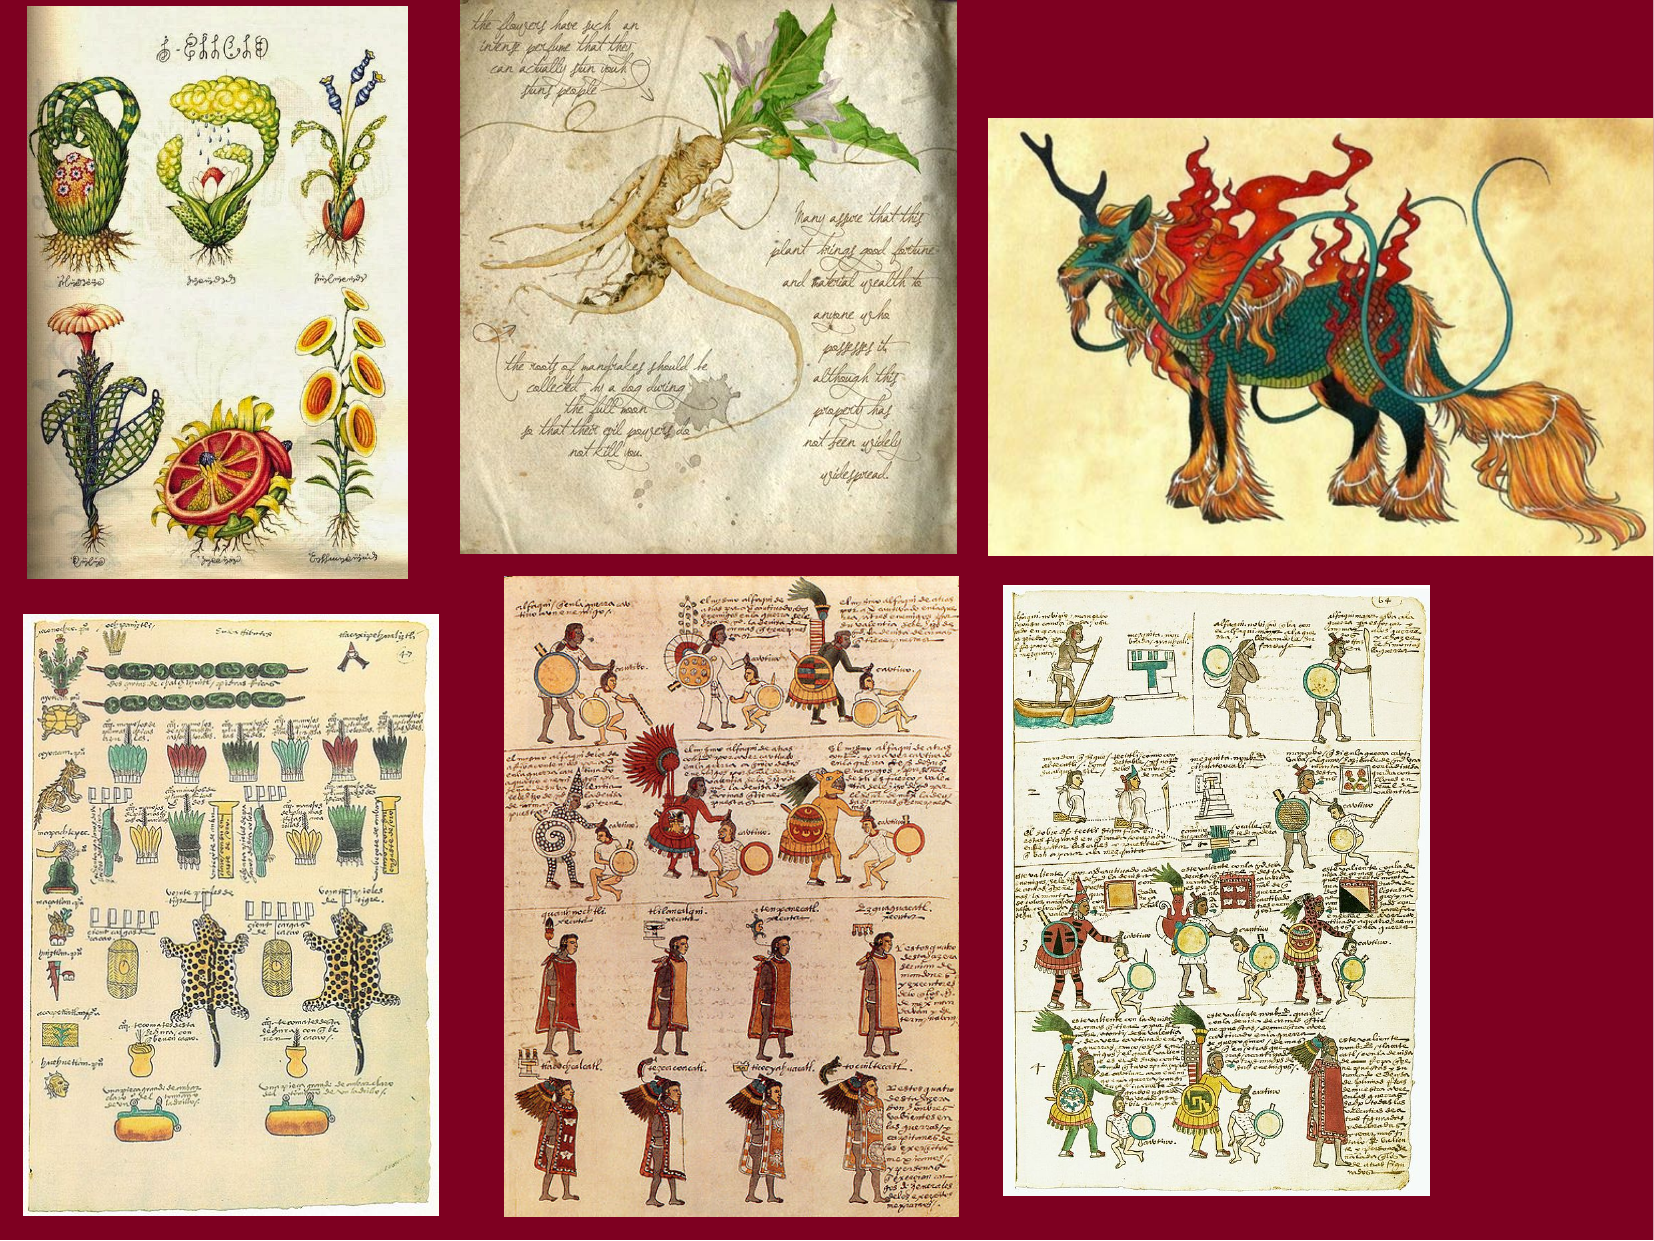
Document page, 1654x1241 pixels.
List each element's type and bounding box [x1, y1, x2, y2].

picture [504, 576, 959, 1217]
picture [23, 614, 439, 1216]
picture [988, 118, 1654, 556]
picture [1003, 585, 1430, 1196]
picture [460, 0, 957, 554]
picture [27, 6, 408, 579]
